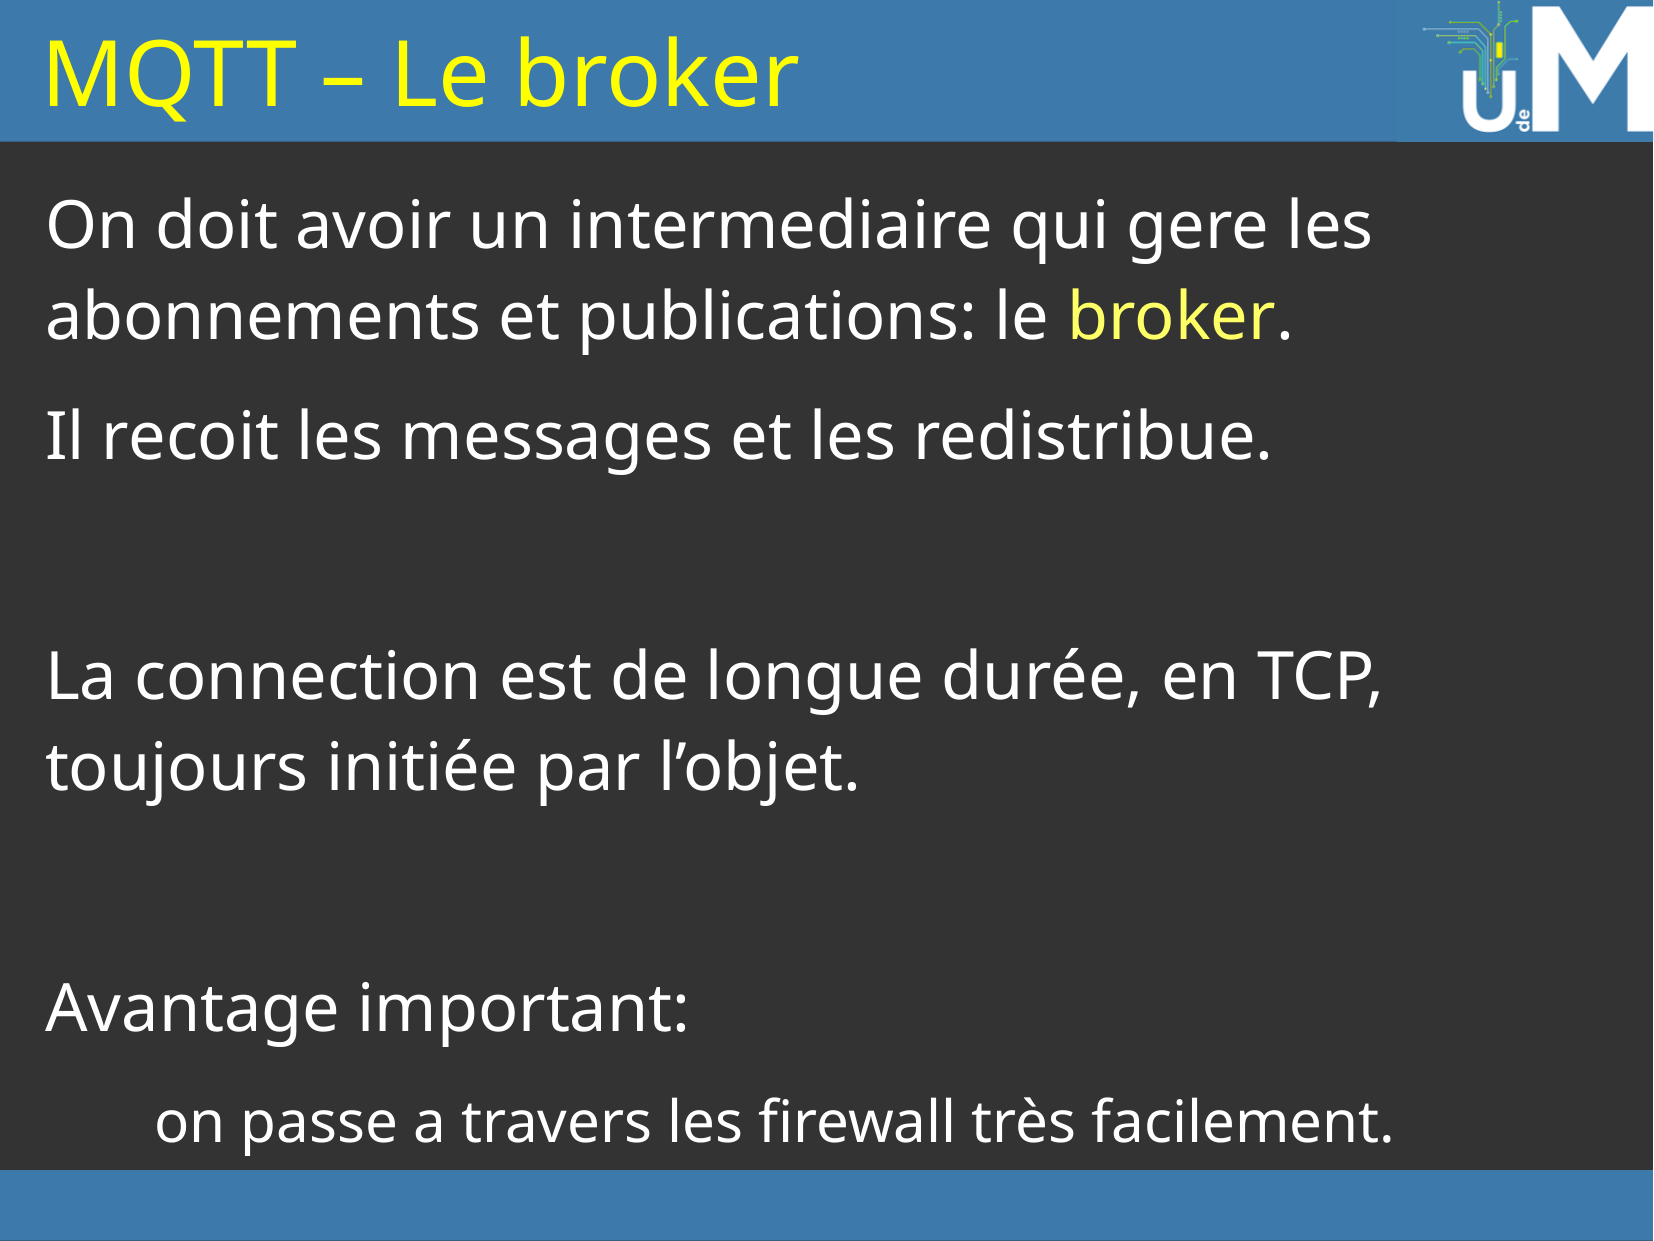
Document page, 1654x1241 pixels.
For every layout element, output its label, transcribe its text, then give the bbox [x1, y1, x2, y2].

picture [1397, 0, 1654, 142]
title MQTT – Le broker [41, 11, 1411, 130]
list On doit avoir un intermediaire qui gere les abonnements et publications: le broker. Il recoit les messages et les redistribue. La connection est de longue durée, en TCP, toujours initiée par l’objet. Avantage important: on passe a travers les firewall très facilement. [45, 177, 1606, 1141]
